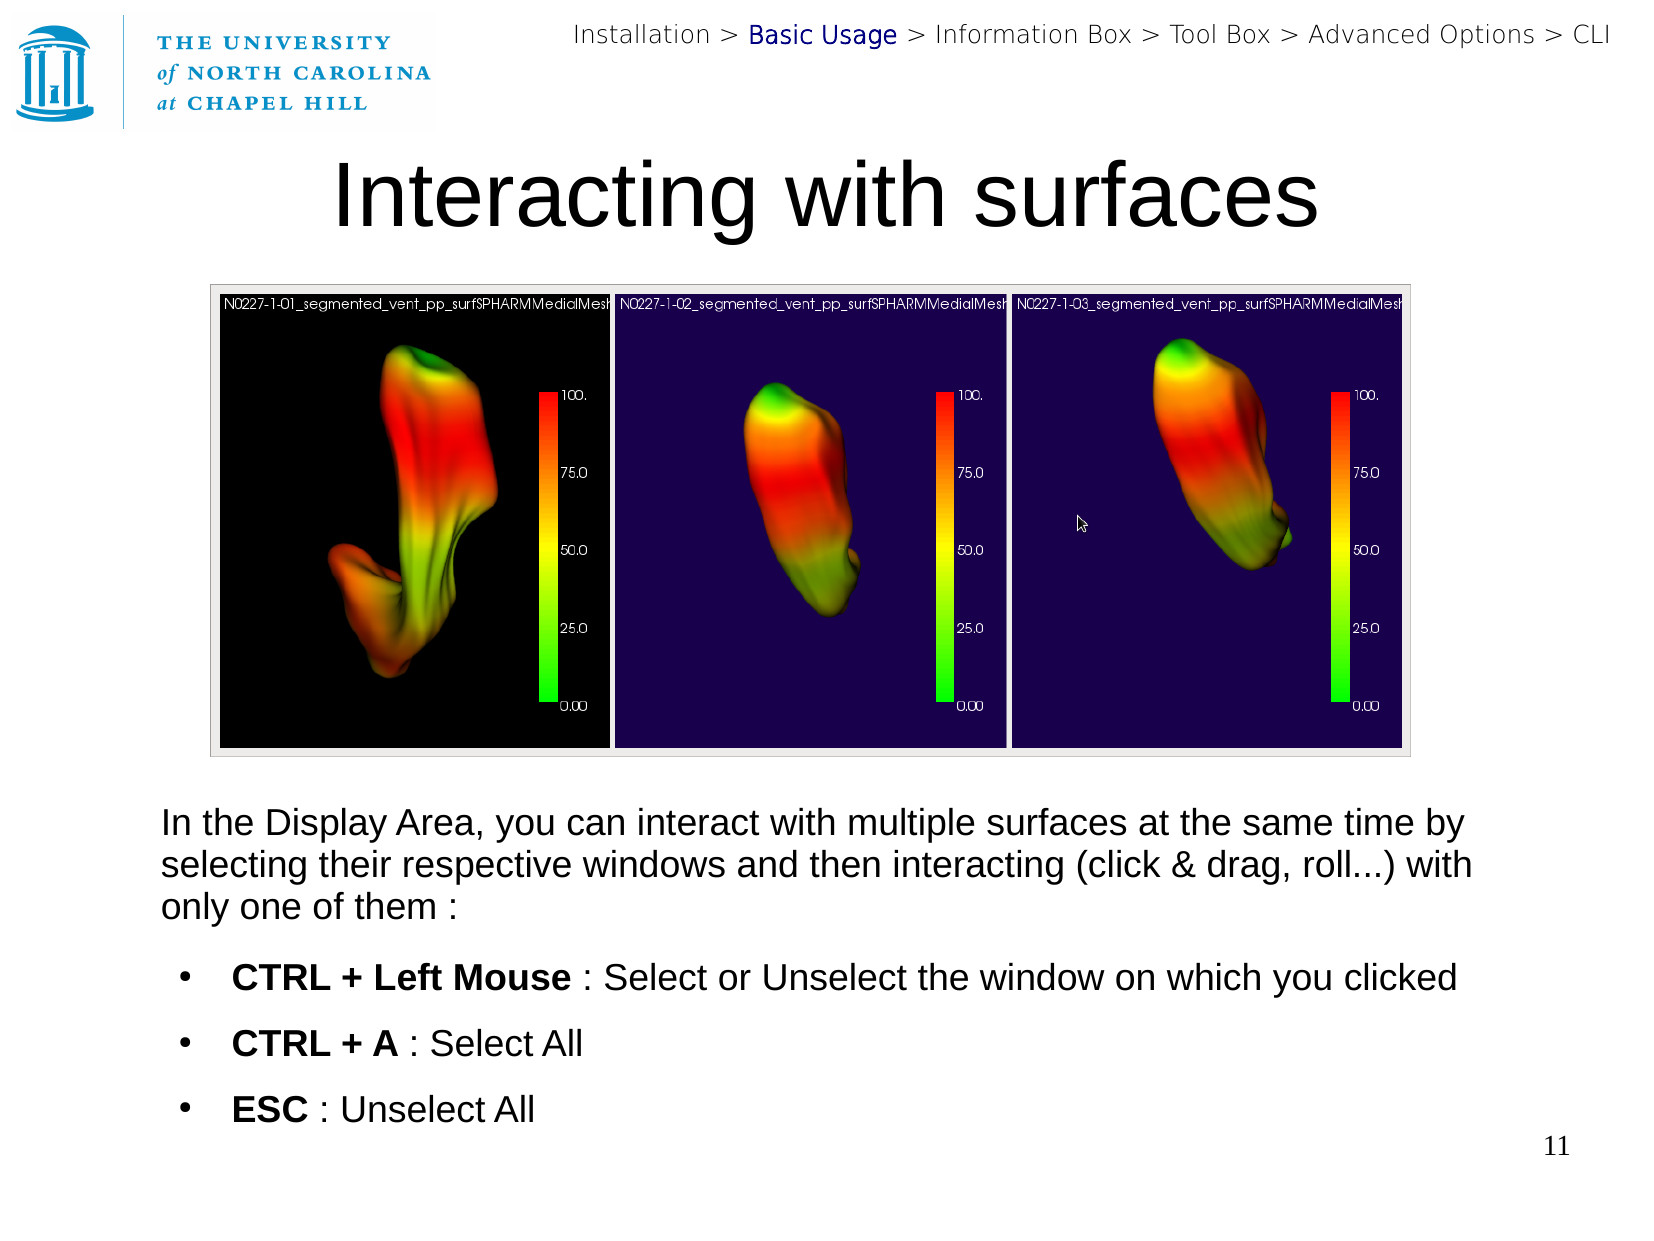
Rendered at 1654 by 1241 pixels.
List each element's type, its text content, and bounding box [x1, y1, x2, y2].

picture [210, 284, 1411, 757]
list In the Display Area, you can interact with multiple surfaces at the same time by selecting their respective windows and then interacting (click & drag, roll...) with only one of them : CTRL + Left Mouse : Select or Unselect the window on which you clicked CTRL + A : Select All ESC : Unselect All [90, 801, 1516, 1177]
title Interacting with surfaces [82, 90, 1571, 298]
text_box Installation > Basic Usage > Information Box > Tool Box > Advanced Options > CLI [558, 12, 1654, 57]
picture [11, 12, 436, 132]
